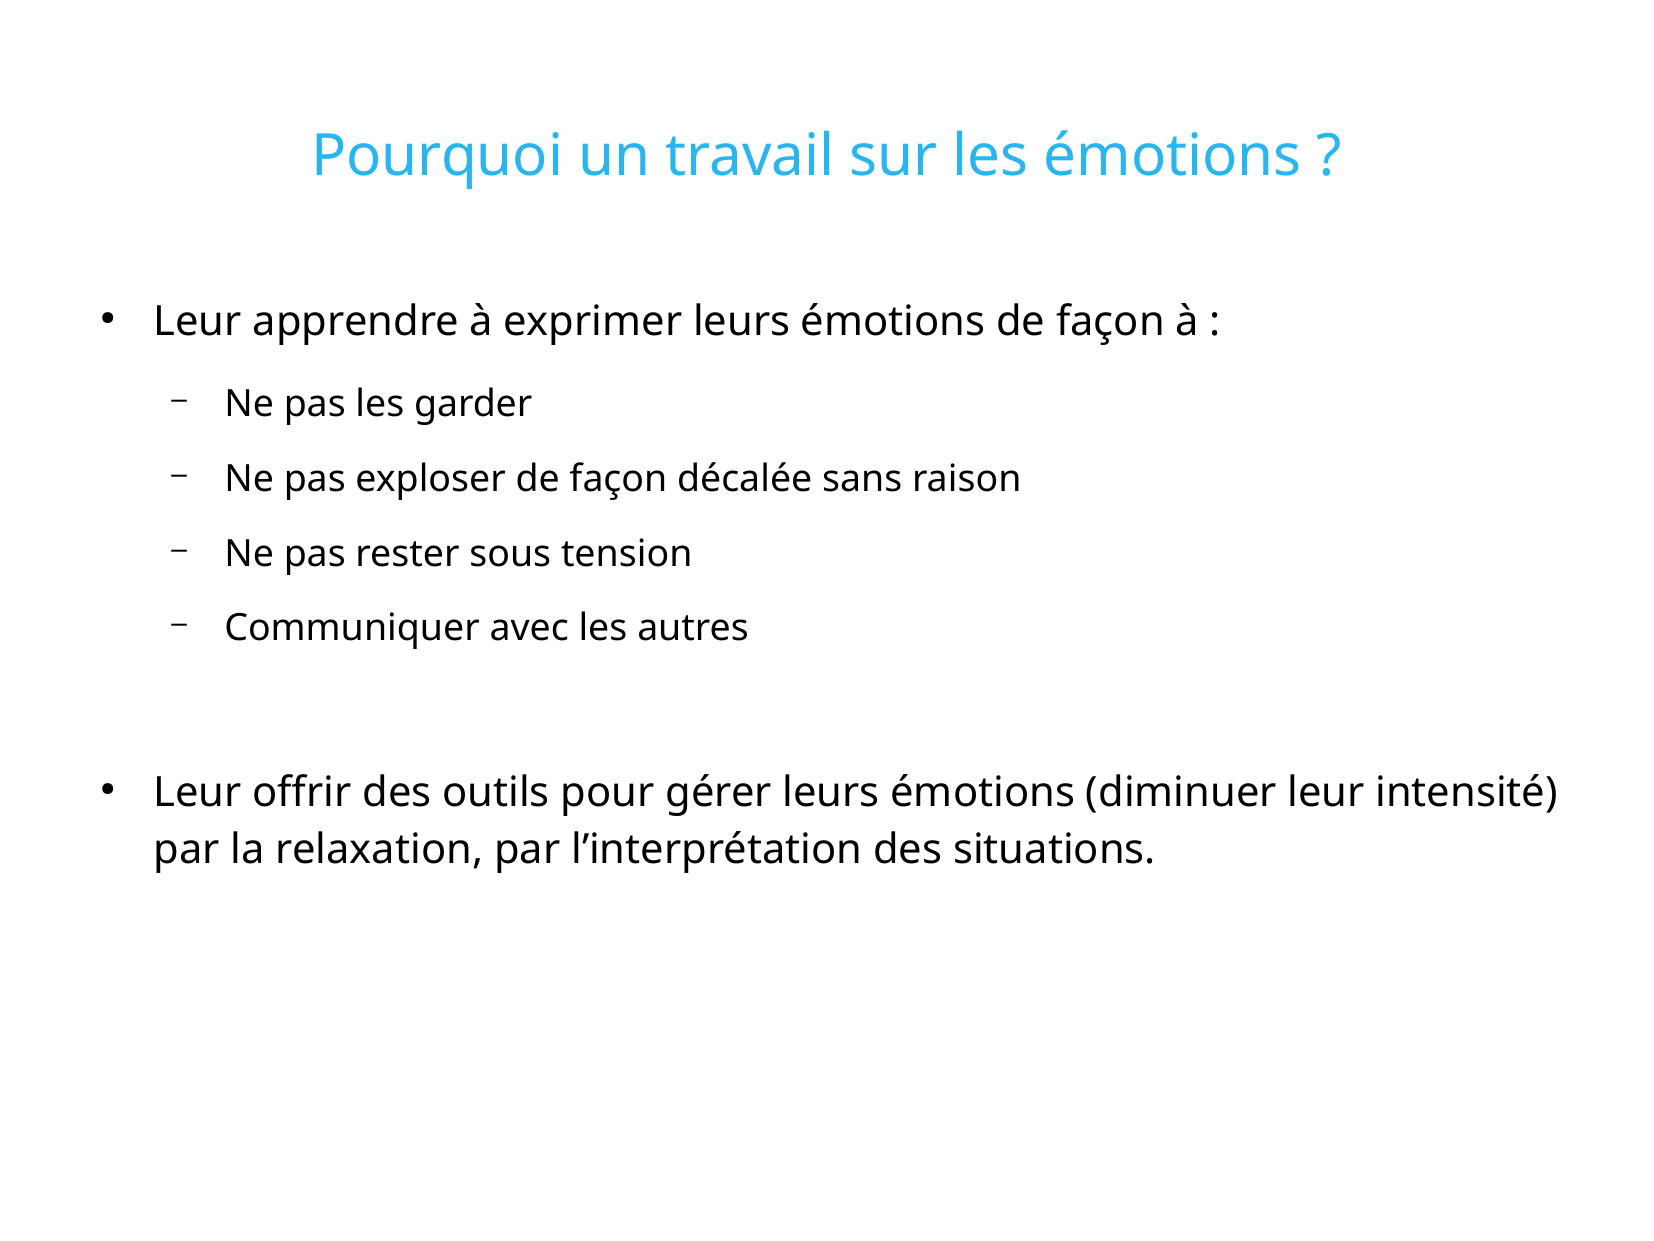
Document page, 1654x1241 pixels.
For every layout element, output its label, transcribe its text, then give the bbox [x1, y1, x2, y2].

title Pourquoi un travail sur les émotions ? [82, 49, 1571, 257]
list Leur apprendre à exprimer leurs émotions de façon à : Ne pas les garder Ne pas exploser de façon décalée sans raison Ne pas rester sous tension Communiquer avec les autres Leur offrir des outils pour gérer leurs émotions (diminuer leur intensité) par la relaxation, par l’interprétation des situations. [82, 290, 1571, 1010]
